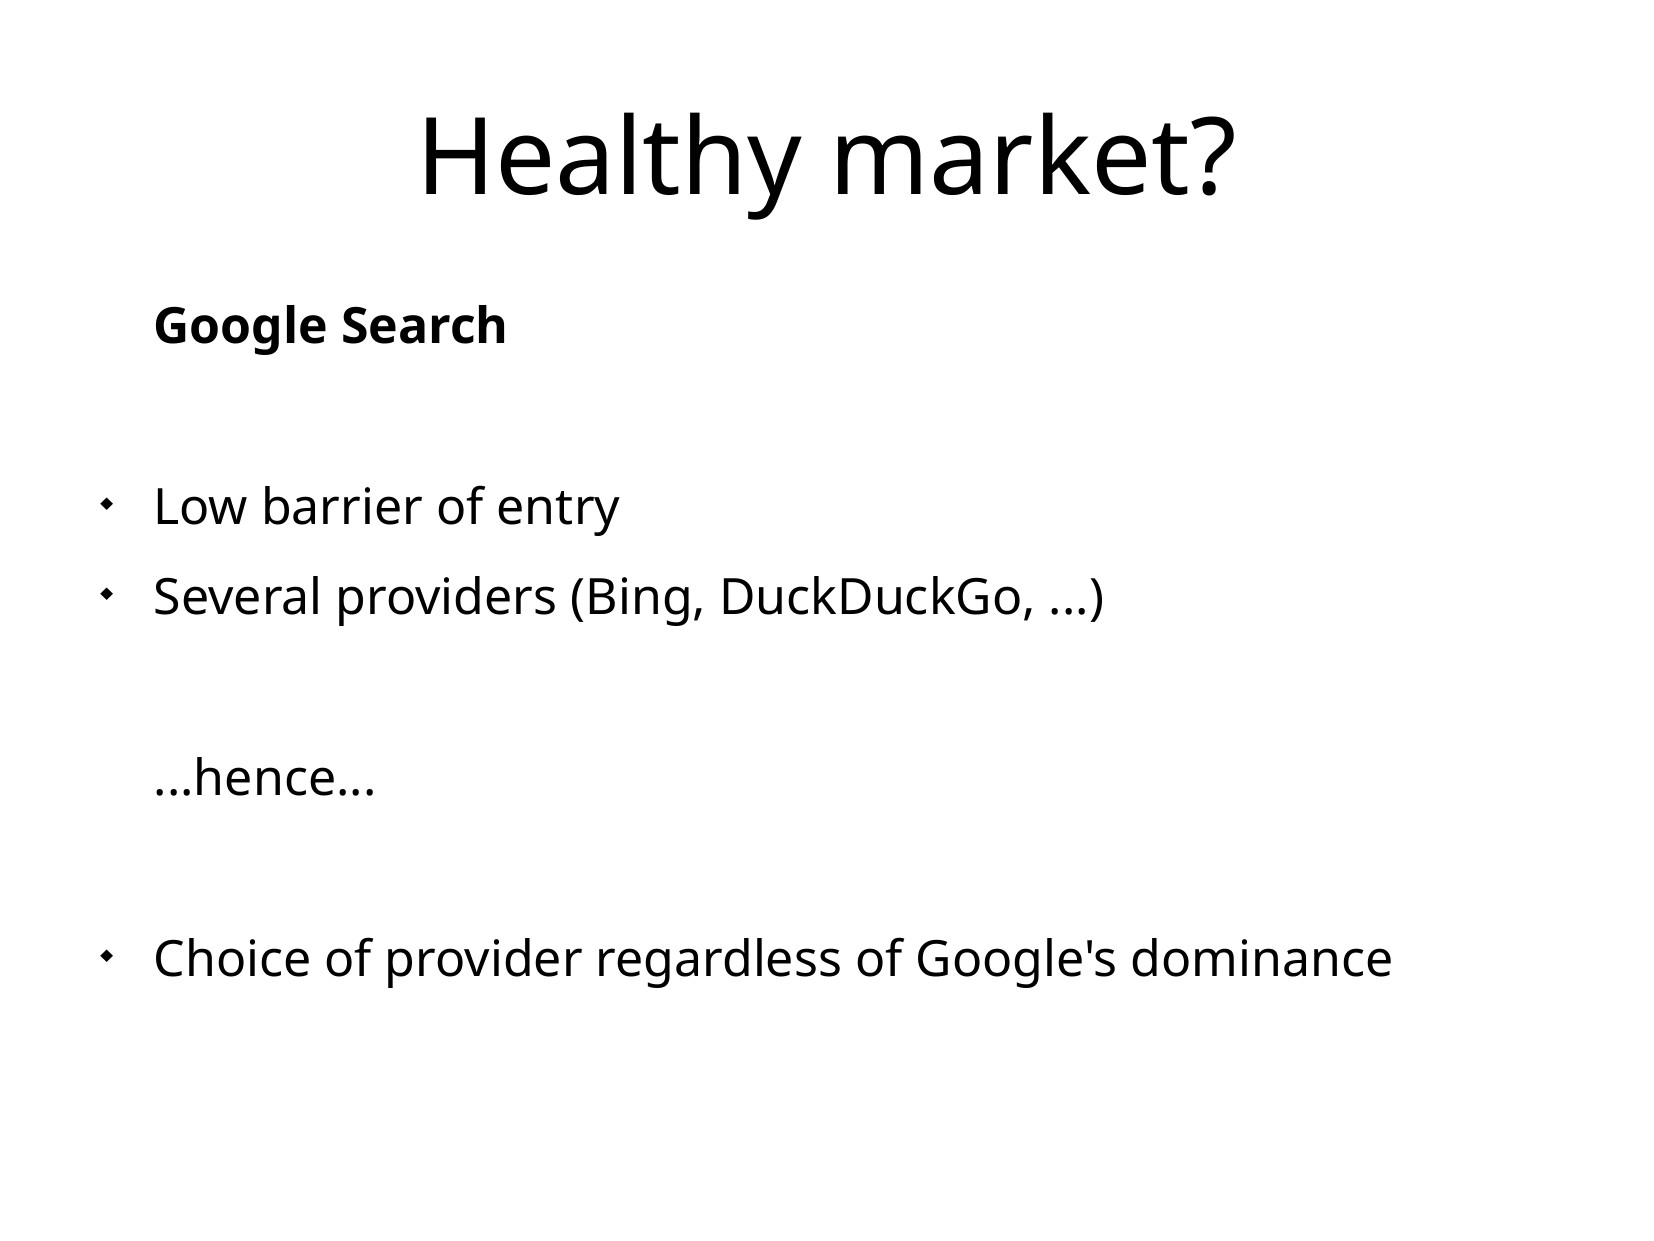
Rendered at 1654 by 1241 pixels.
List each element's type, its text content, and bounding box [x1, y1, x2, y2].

title Healthy market? [82, 49, 1571, 257]
list Google Search Low barrier of entry Several providers (Bing, DuckDuckGo, ...) ...hence... Choice of provider regardless of Google's dominance [82, 290, 1538, 1136]
